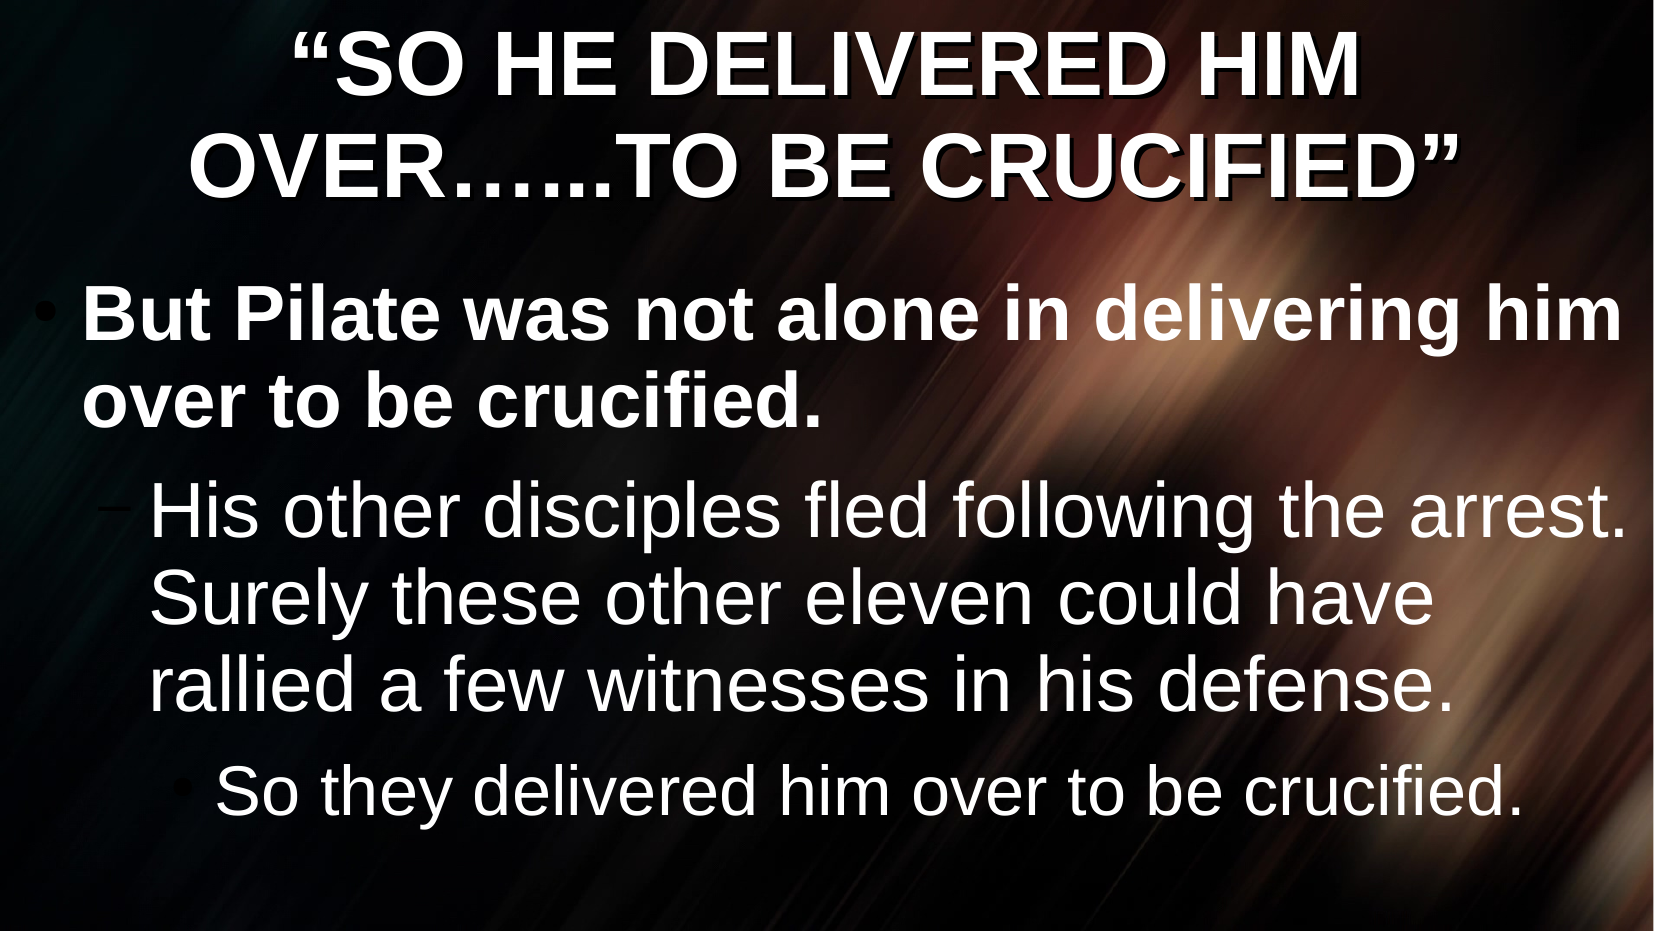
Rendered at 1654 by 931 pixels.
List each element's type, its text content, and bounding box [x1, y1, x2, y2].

title “SO HE DELIVERED HIM OVER…...TO BE CRUCIFIED” [82, 12, 1571, 218]
picture [0, 0, 1654, 931]
list But Pilate was not alone in delivering him over to be crucified. His other disciples fled following the arrest. Surely these other eleven could have rallied a few witnesses in his defense. So they delivered him over to be crucified. [15, 270, 1654, 916]
